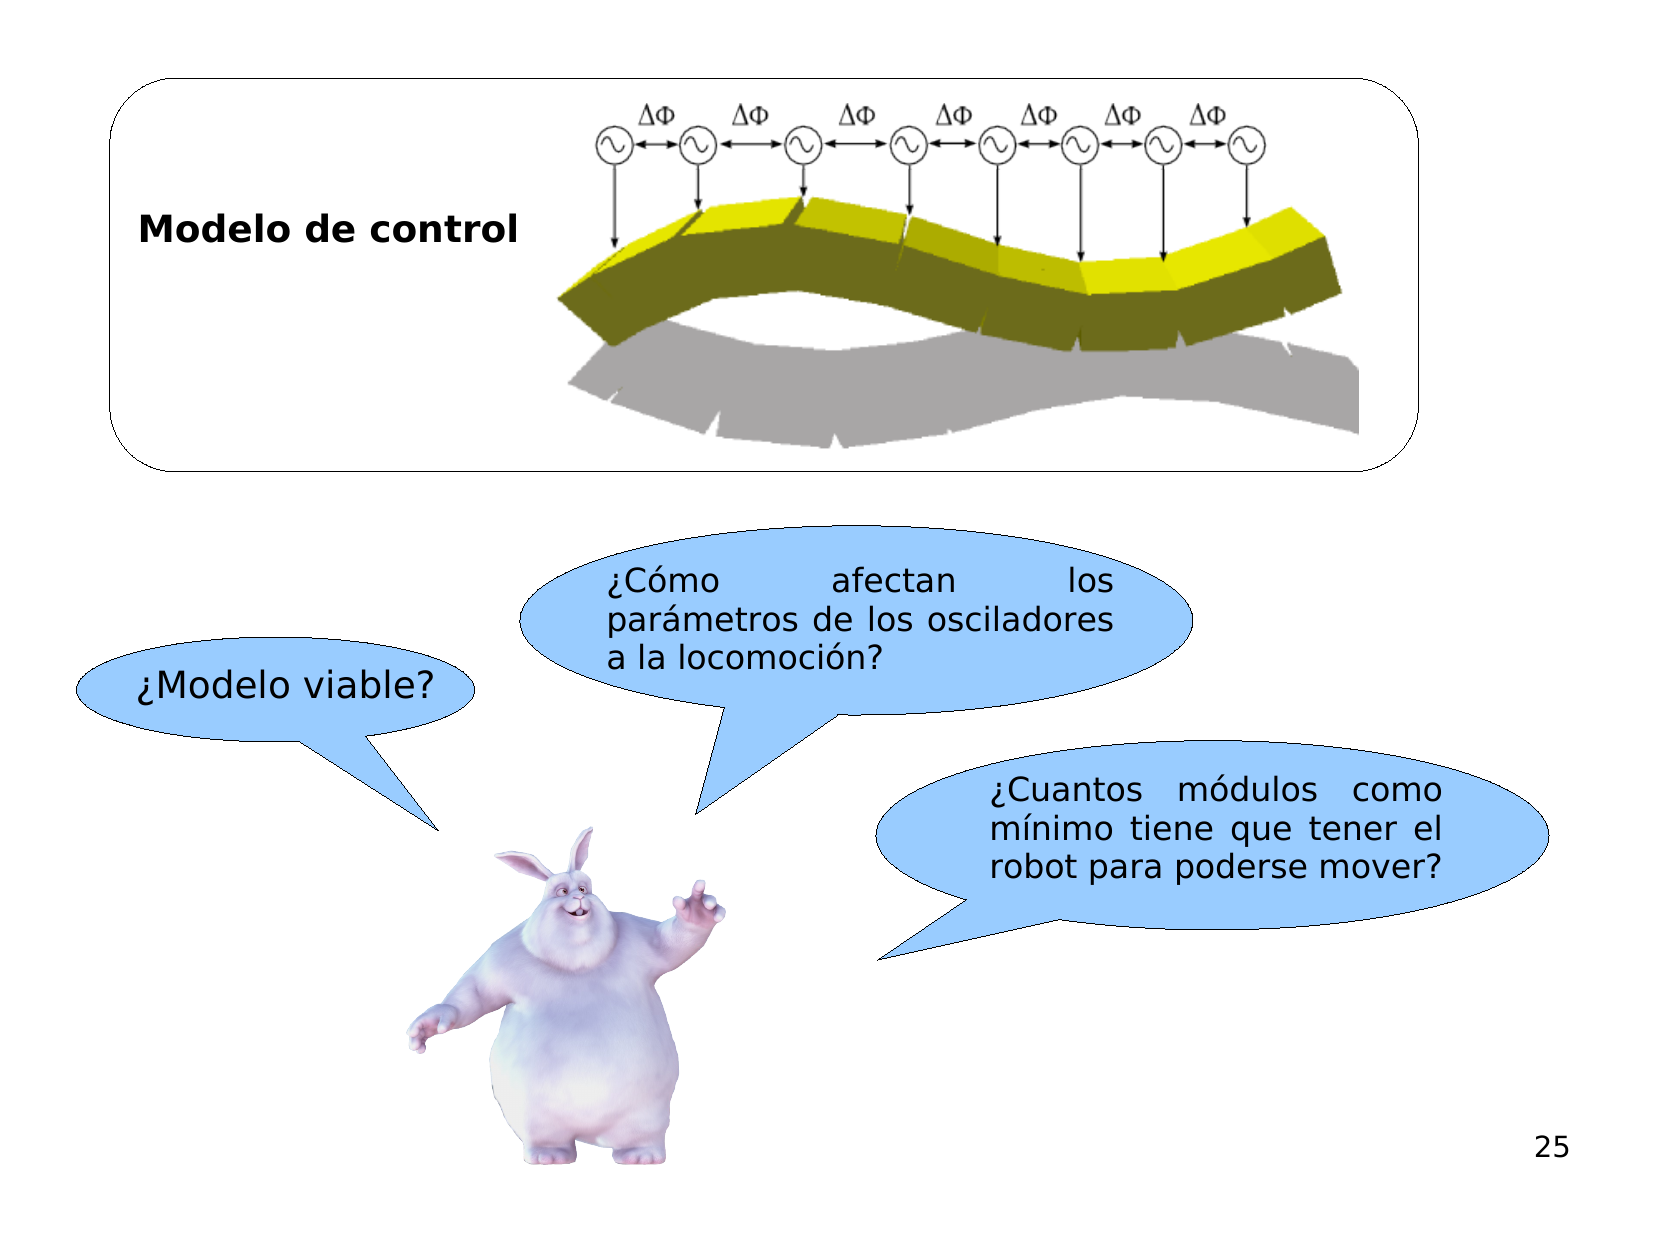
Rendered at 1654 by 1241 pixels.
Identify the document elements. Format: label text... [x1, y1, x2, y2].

picture [540, 103, 1359, 457]
text_box [613, 686, 1099, 815]
text_box [519, 562, 591, 679]
text_box [875, 768, 1474, 961]
text_box [1513, 792, 1550, 878]
text_box ¿Cuantos módulos como mínimo tiene que tener el robot para poderse mover? [974, 763, 1513, 895]
text_box ¿Cómo afectan los parámetros de los osciladores a la locomoción? [591, 554, 1130, 686]
text_box [122, 637, 429, 656]
text_box [451, 664, 475, 715]
text_box [995, 740, 1430, 763]
text_box [76, 661, 450, 826]
text_box Modelo de control [123, 200, 535, 260]
text_box ¿Modelo viable? [108, 656, 451, 715]
text_box [1130, 565, 1193, 676]
text_box [616, 525, 1097, 554]
picture [406, 826, 726, 1165]
